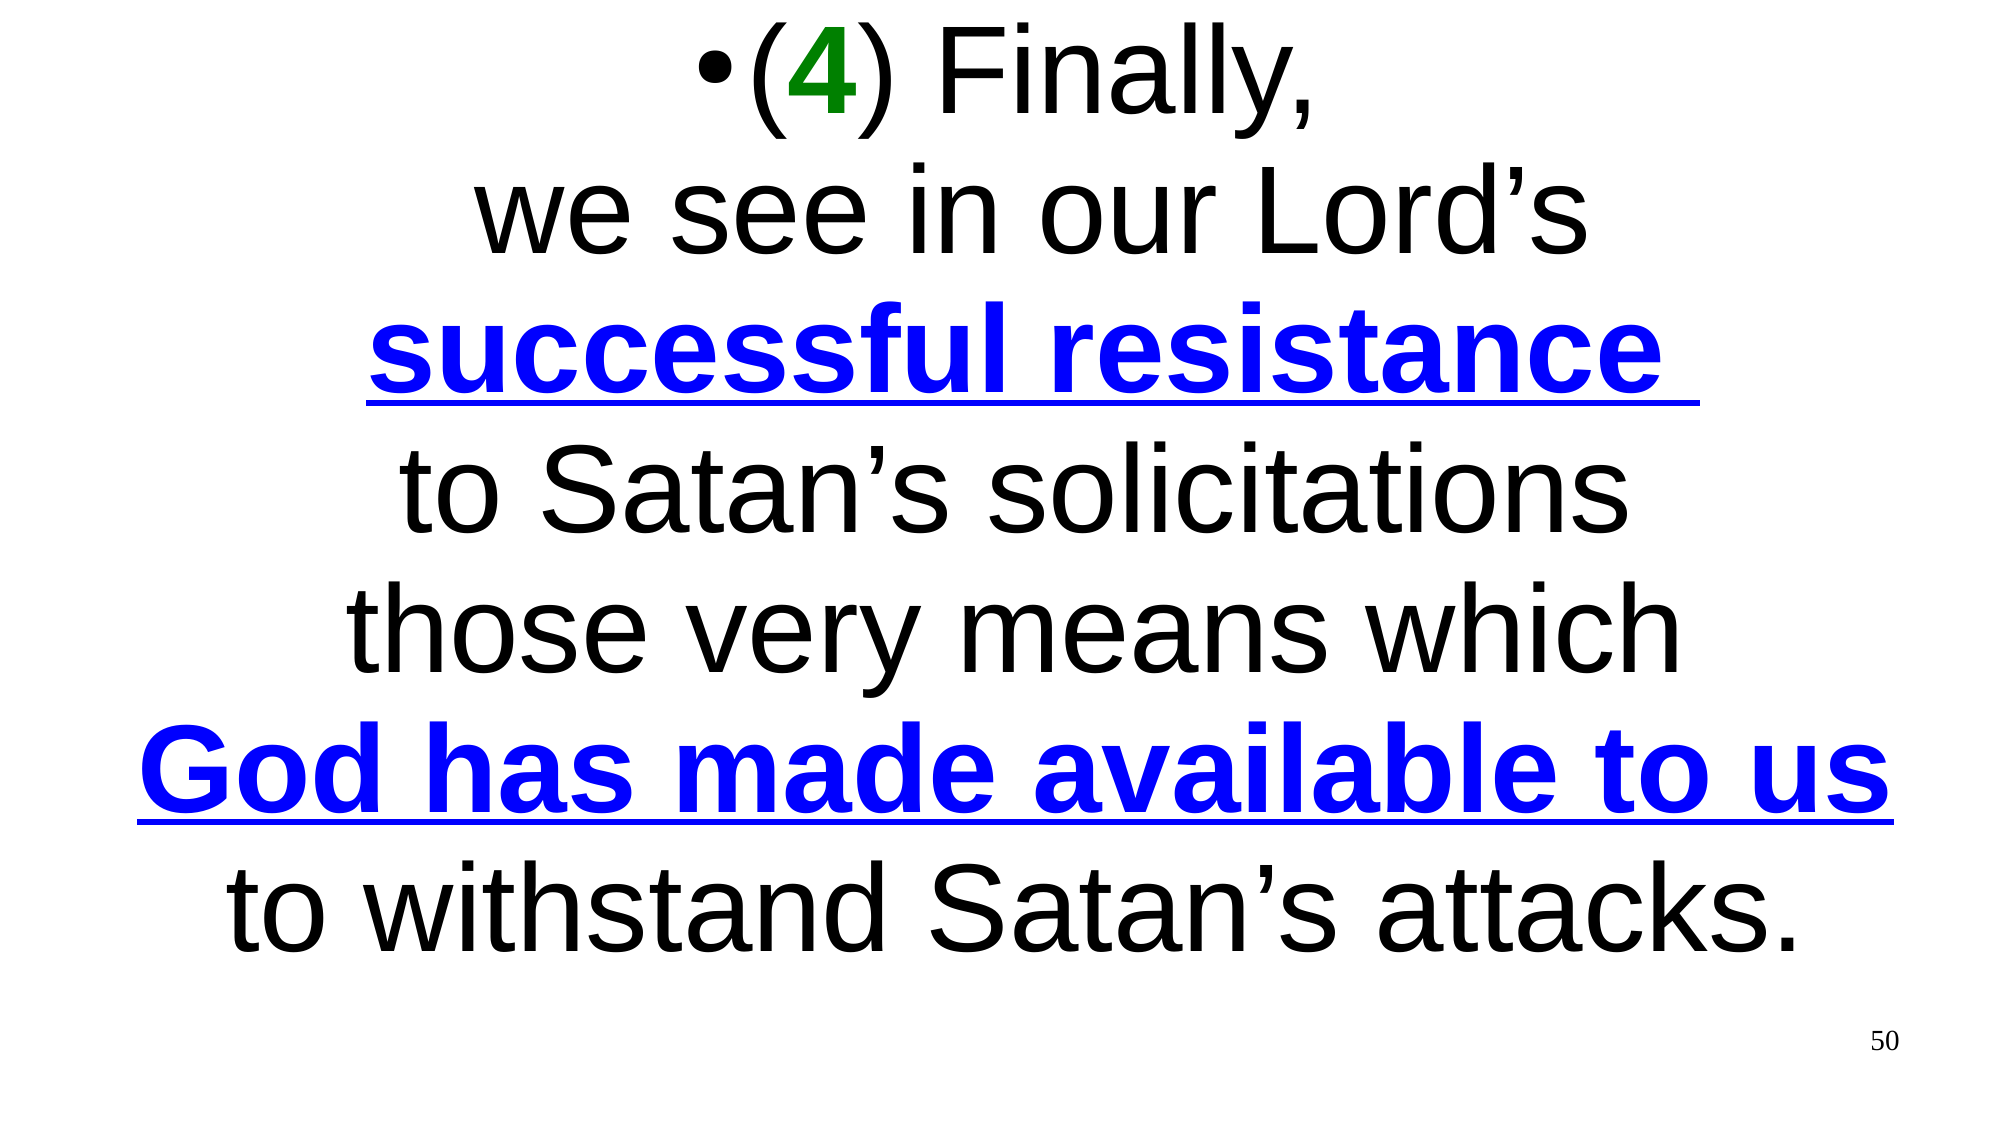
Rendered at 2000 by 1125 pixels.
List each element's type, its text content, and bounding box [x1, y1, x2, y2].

list (4) Finally, we see in our Lord’s successful resistance to Satan’s solicitations those very means which God has made available to us to withstand Satan’s attacks. [0, 0, 1996, 1123]
